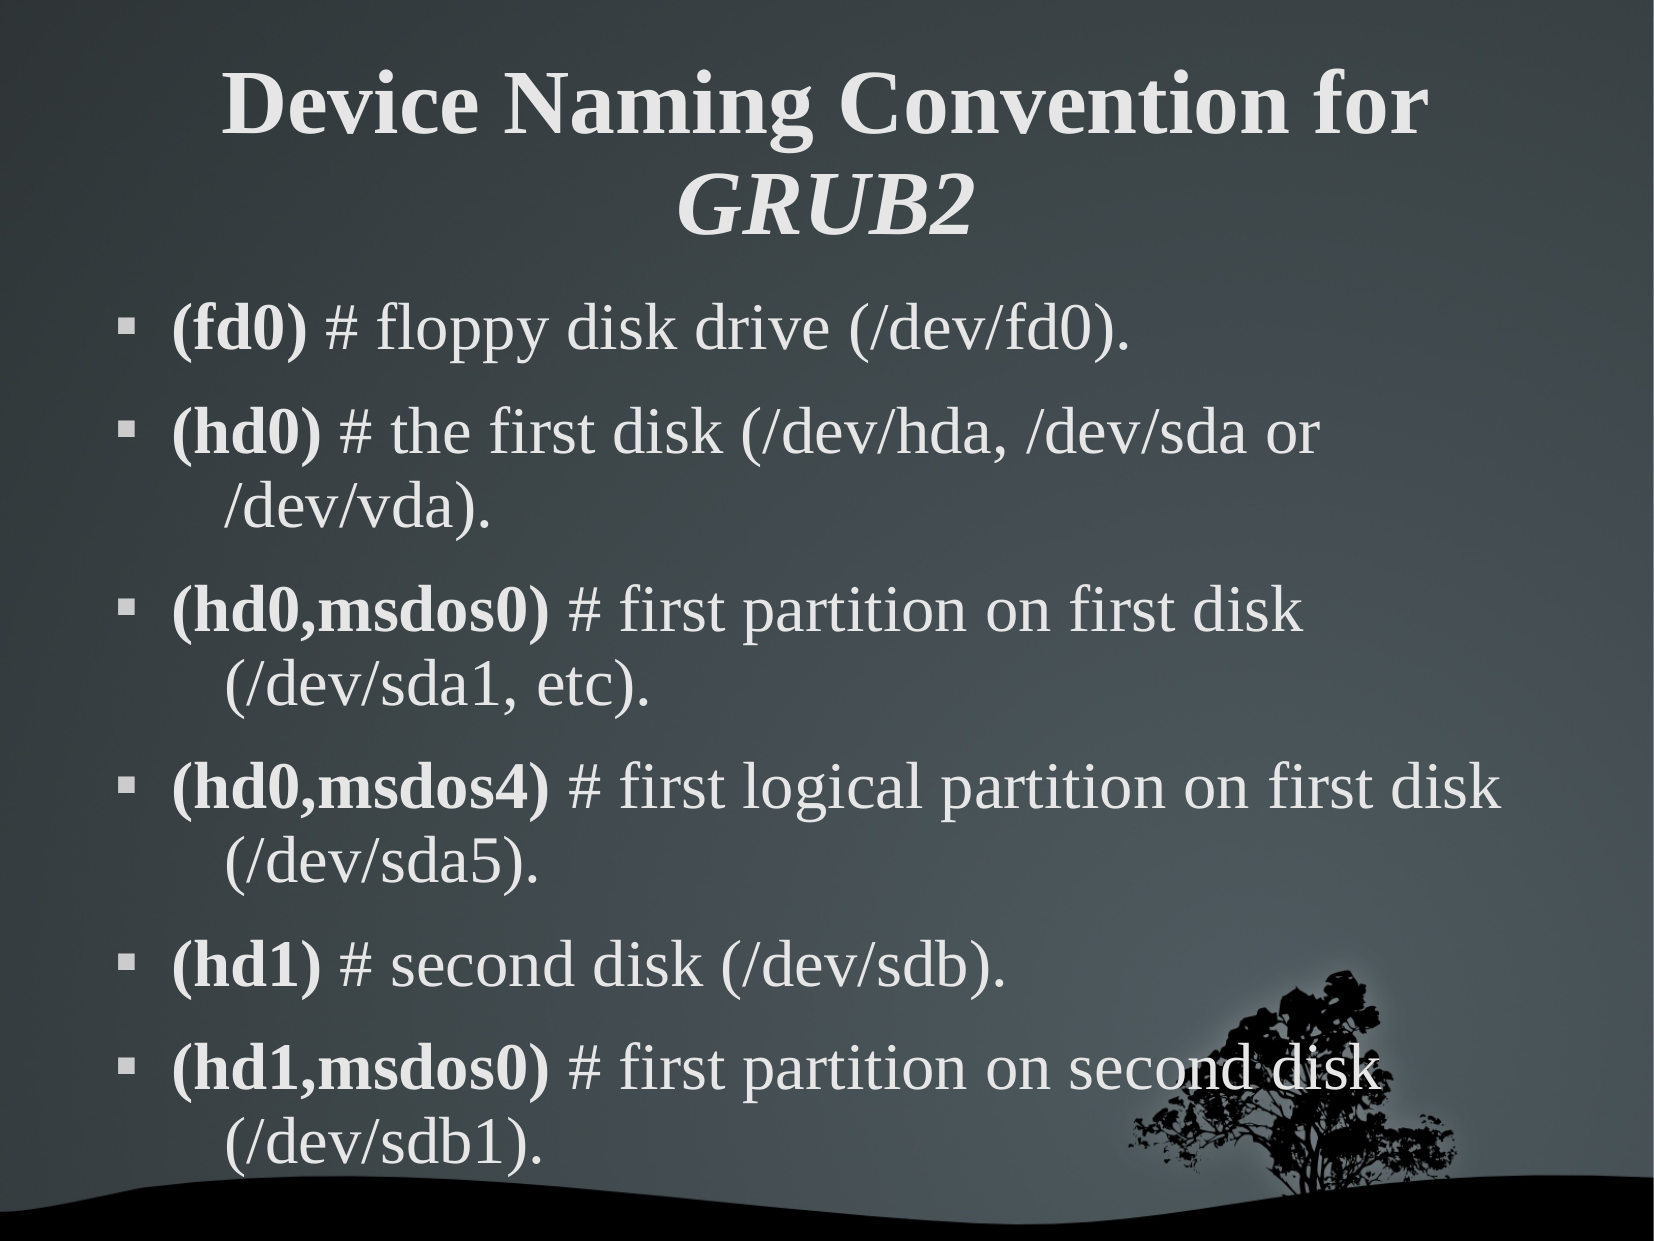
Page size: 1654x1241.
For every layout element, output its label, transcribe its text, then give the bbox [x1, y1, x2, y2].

picture [0, 0, 1654, 1241]
list (fd0) # floppy disk drive (/dev/fd0). (hd0) # the first disk (/dev/hda, /dev/sda or /dev/vda). (hd0,msdos0) # first partition on first disk (/dev/sda1, etc). (hd0,msdos4) # first logical partition on first disk (/dev/sda5). (hd1) # second disk (/dev/sdb). (hd1,msdos0) # first partition on second disk (/dev/sdb1). [82, 290, 1571, 1204]
title Device Naming Convention for GRUB2 [82, 49, 1571, 257]
